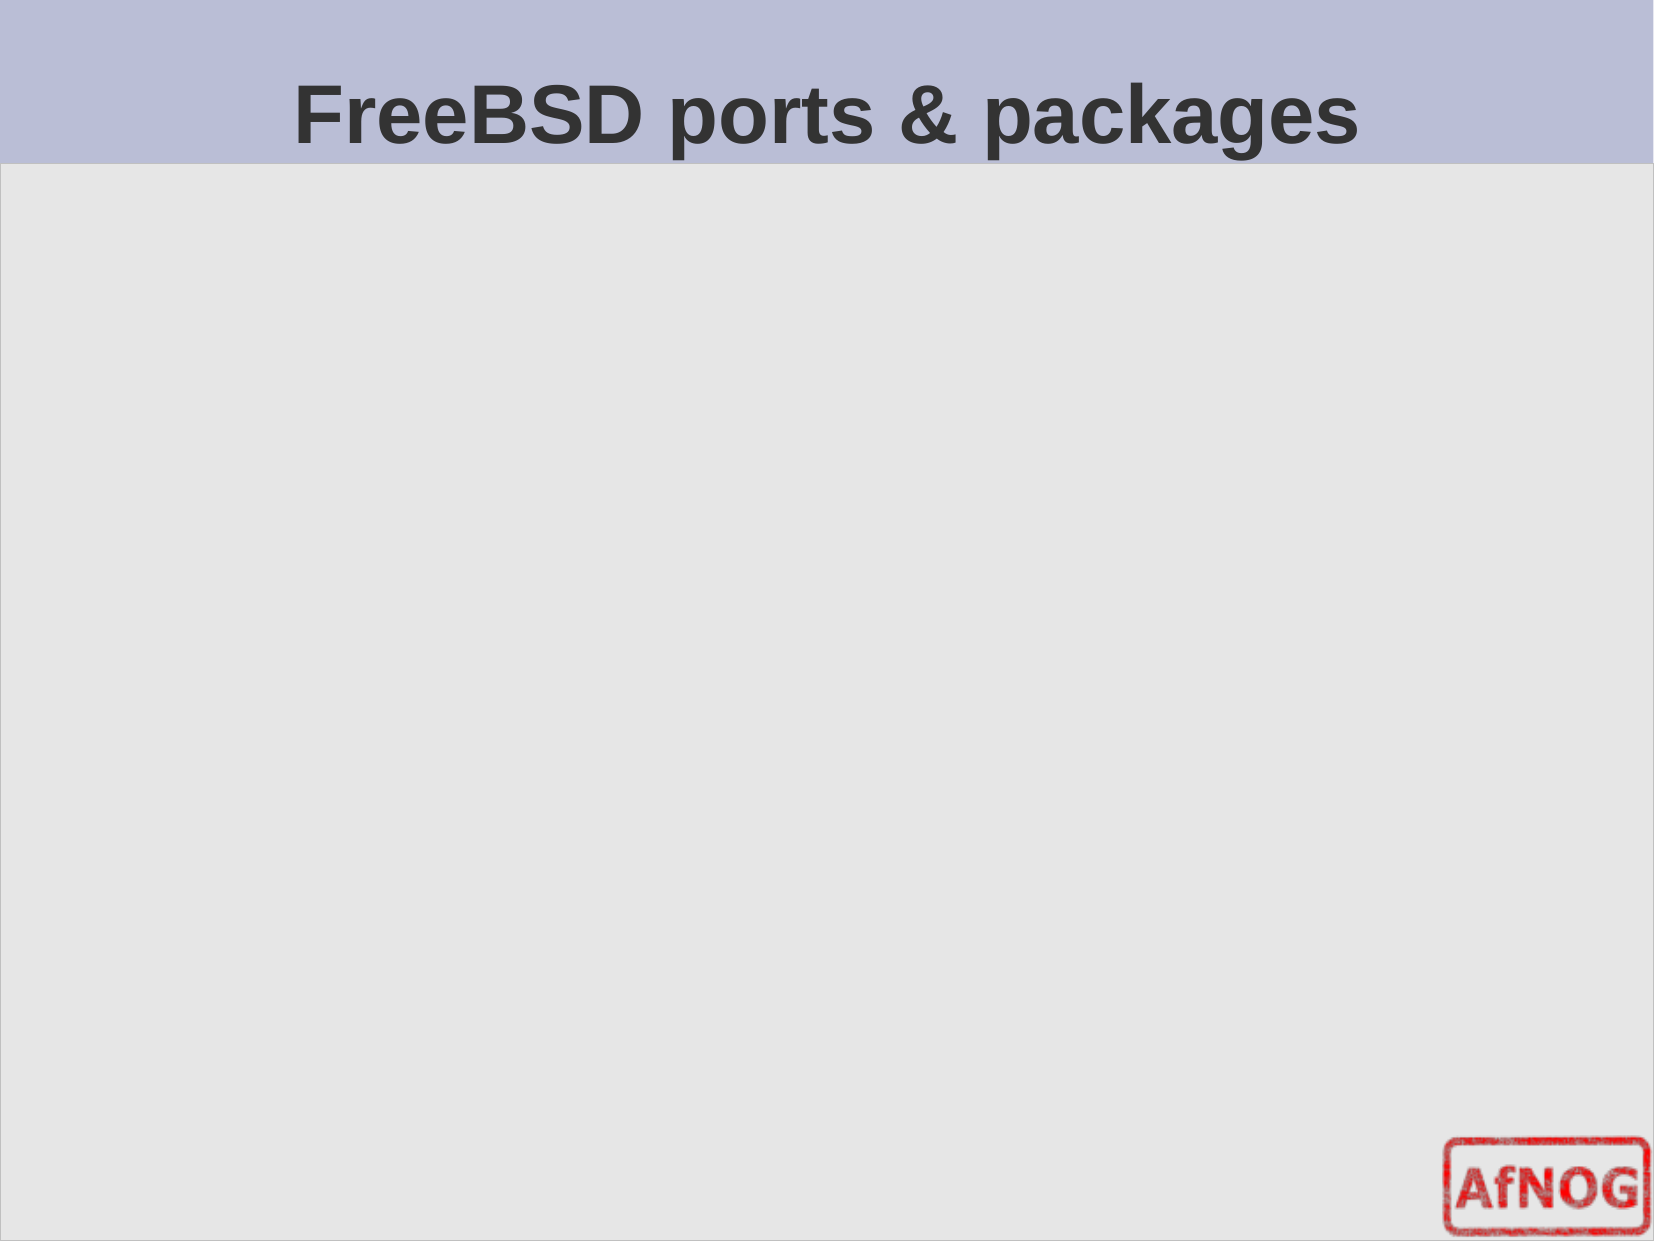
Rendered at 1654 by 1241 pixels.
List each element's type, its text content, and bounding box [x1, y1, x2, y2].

picture [1441, 1134, 1654, 1241]
title FreeBSD ports & packages [121, 10, 1534, 218]
